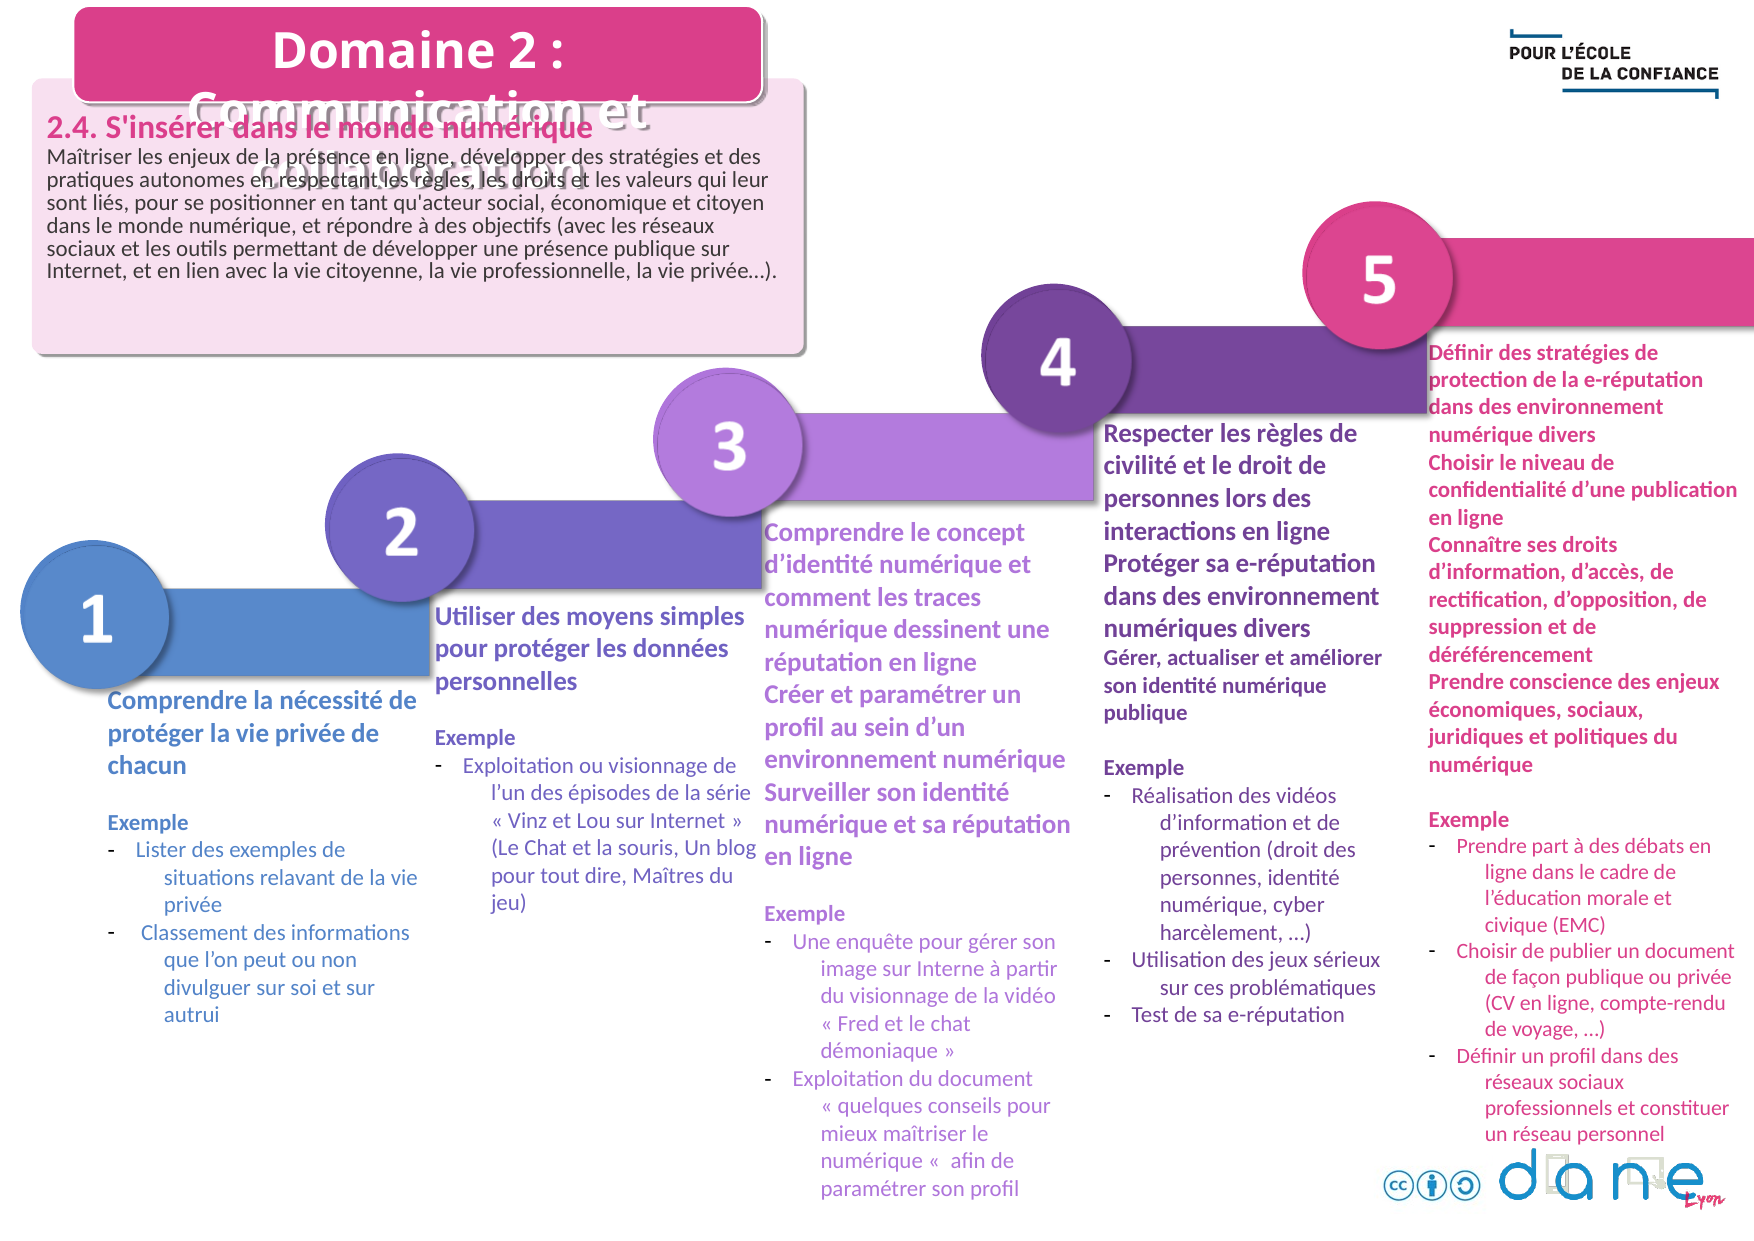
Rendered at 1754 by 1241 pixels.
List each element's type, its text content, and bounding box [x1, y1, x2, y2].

picture [20, 202, 1754, 721]
text_box 2.4. S'insérer dans le monde numérique Maîtriser les enjeux de la présence en ligne, développer des stratégies et des pratiques autonomes en respectant les règles, les droits et les valeurs qui leur sont liés, pour se positionner en tant qu'acteur social, économique et citoyen dans le monde numérique, et répondre à des objectifs (avec les réseaux sociaux et les outils permettant de développer une présence publique sur Internet, et en lien avec la vie citoyenne, la vie professionnelle, la vie privée…). [31, 106, 804, 202]
text_box [646, 78, 804, 106]
text_box [31, 78, 190, 106]
text_box Comprendre le concept d’identité numérique et comment les traces numérique dessinent une réputation en ligne Créer et paramétrer un profil au sein d’un environnement numérique Surveiller son identité numérique et sa réputation en ligne Exemple Une enquête pour gérer son image sur Interne à partir du visionnage de la vidéo « Fred et le chat démoniaque » Exploitation du document « quelques conseils pour mieux maîtriser le numérique « afin de paramétrer son profil [749, 721, 1100, 1208]
text_box Respecter les règles de civilité et le droit de personnes lors des interactions en ligne Protéger sa e-réputation dans des environnement numériques divers Gérer, actualiser et améliorer son identité numérique publique Exemple Réalisation des vidéos d’information et de prévention (droit des personnes, identité numérique, cyber harcèlement, …) Utilisation des jeux sérieux sur ces problématiques Test de sa e-réputation [1089, 721, 1414, 1035]
text_box Utiliser des moyens simples pour protéger les données personnelles Exemple Exploitation ou visionnage de l’un des épisodes de la série « Vinz et Lou sur Internet » (Le Chat et la souris, Un blog pour tout dire, Maîtres du jeu) [420, 721, 749, 923]
picture [1364, 1139, 1729, 1214]
text_box Définir des stratégies de protection de la e-réputation dans des environnement numérique divers Choisir le niveau de confidentialité d’une publication en ligne Connaître ses droits d’information, d’accès, de rectification, d’opposition, de suppression et de déréférencement Prendre conscience des enjeux économiques, sociaux, juridiques et politiques du numérique Exemple Prendre part à des débats en ligne dans le cadre de l’éducation morale et civique (EMC) Choisir de publier un document de façon publique ou privée (CV en ligne, compte-rendu de voyage, …) Définir un profil dans des réseaux sociaux professionnels et constituer un réseau personnel [1414, 721, 1754, 1154]
picture [1493, 12, 1734, 113]
text_box Domaine 2 : Communication et collaboration [73, 5, 763, 103]
text_box Comprendre la nécessité de protéger la vie privée de chacun Exemple Lister des exemples de situations relavant de la vie privée Classement des informations que l’on peut ou non divulguer sur soi et sur autrui [93, 721, 443, 1070]
